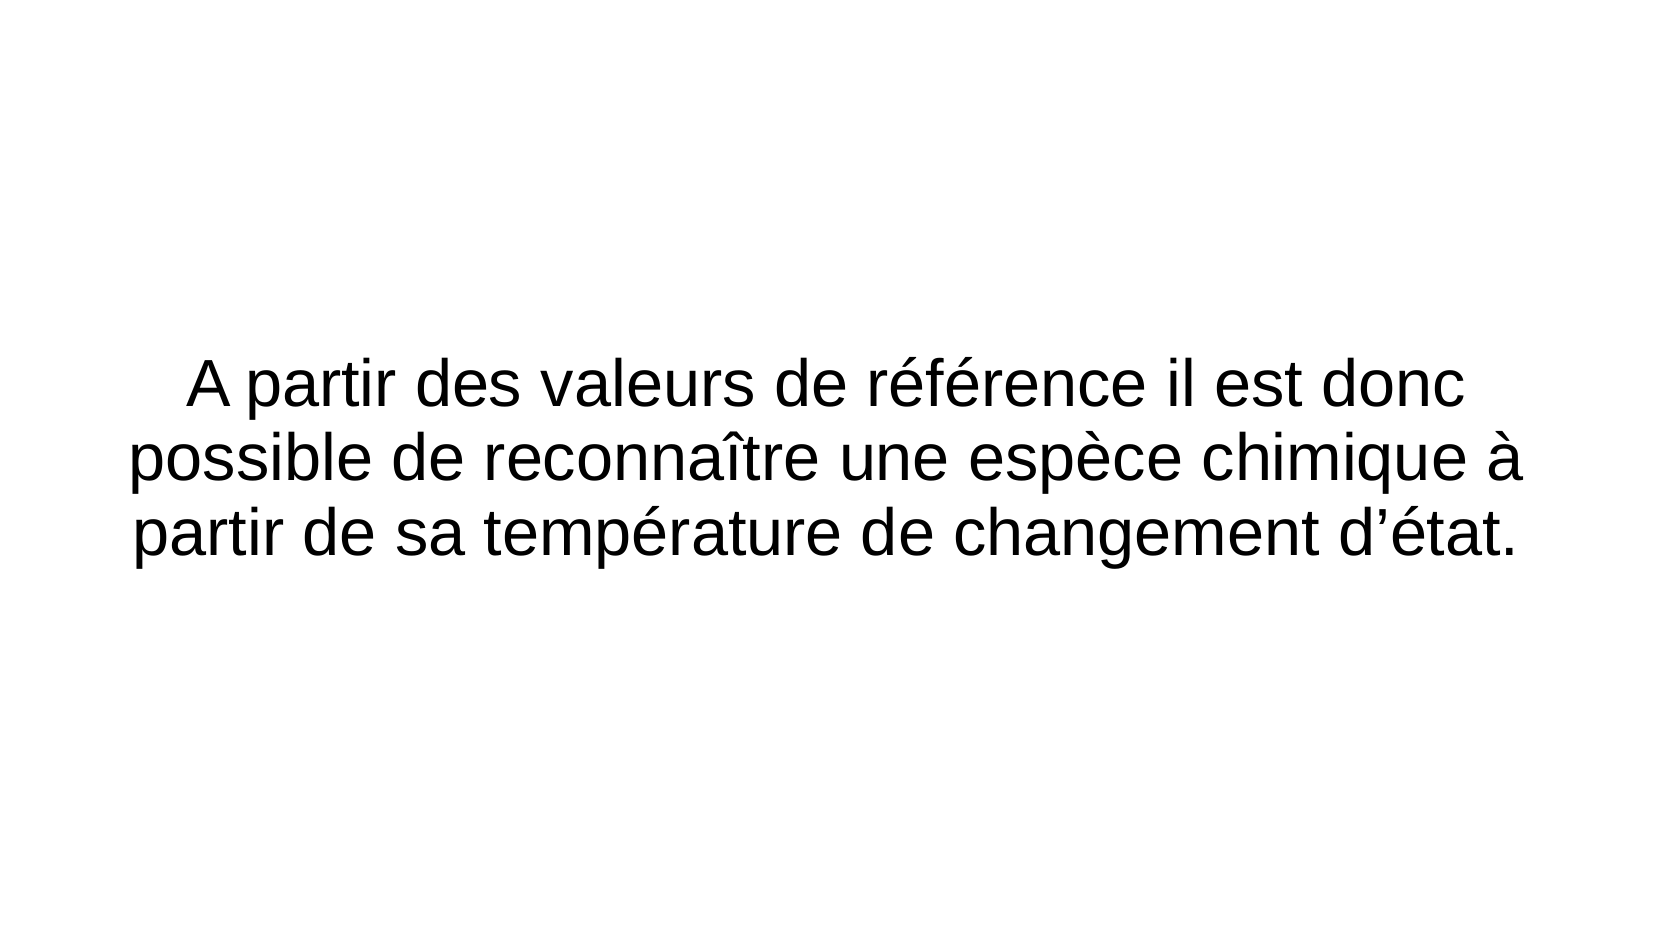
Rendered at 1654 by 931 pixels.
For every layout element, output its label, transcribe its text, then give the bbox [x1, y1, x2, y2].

subtitle A partir des valeurs de référence il est donc possible de reconnaître une espèce chimique à partir de sa température de changement d’état. [82, 59, 1571, 857]
